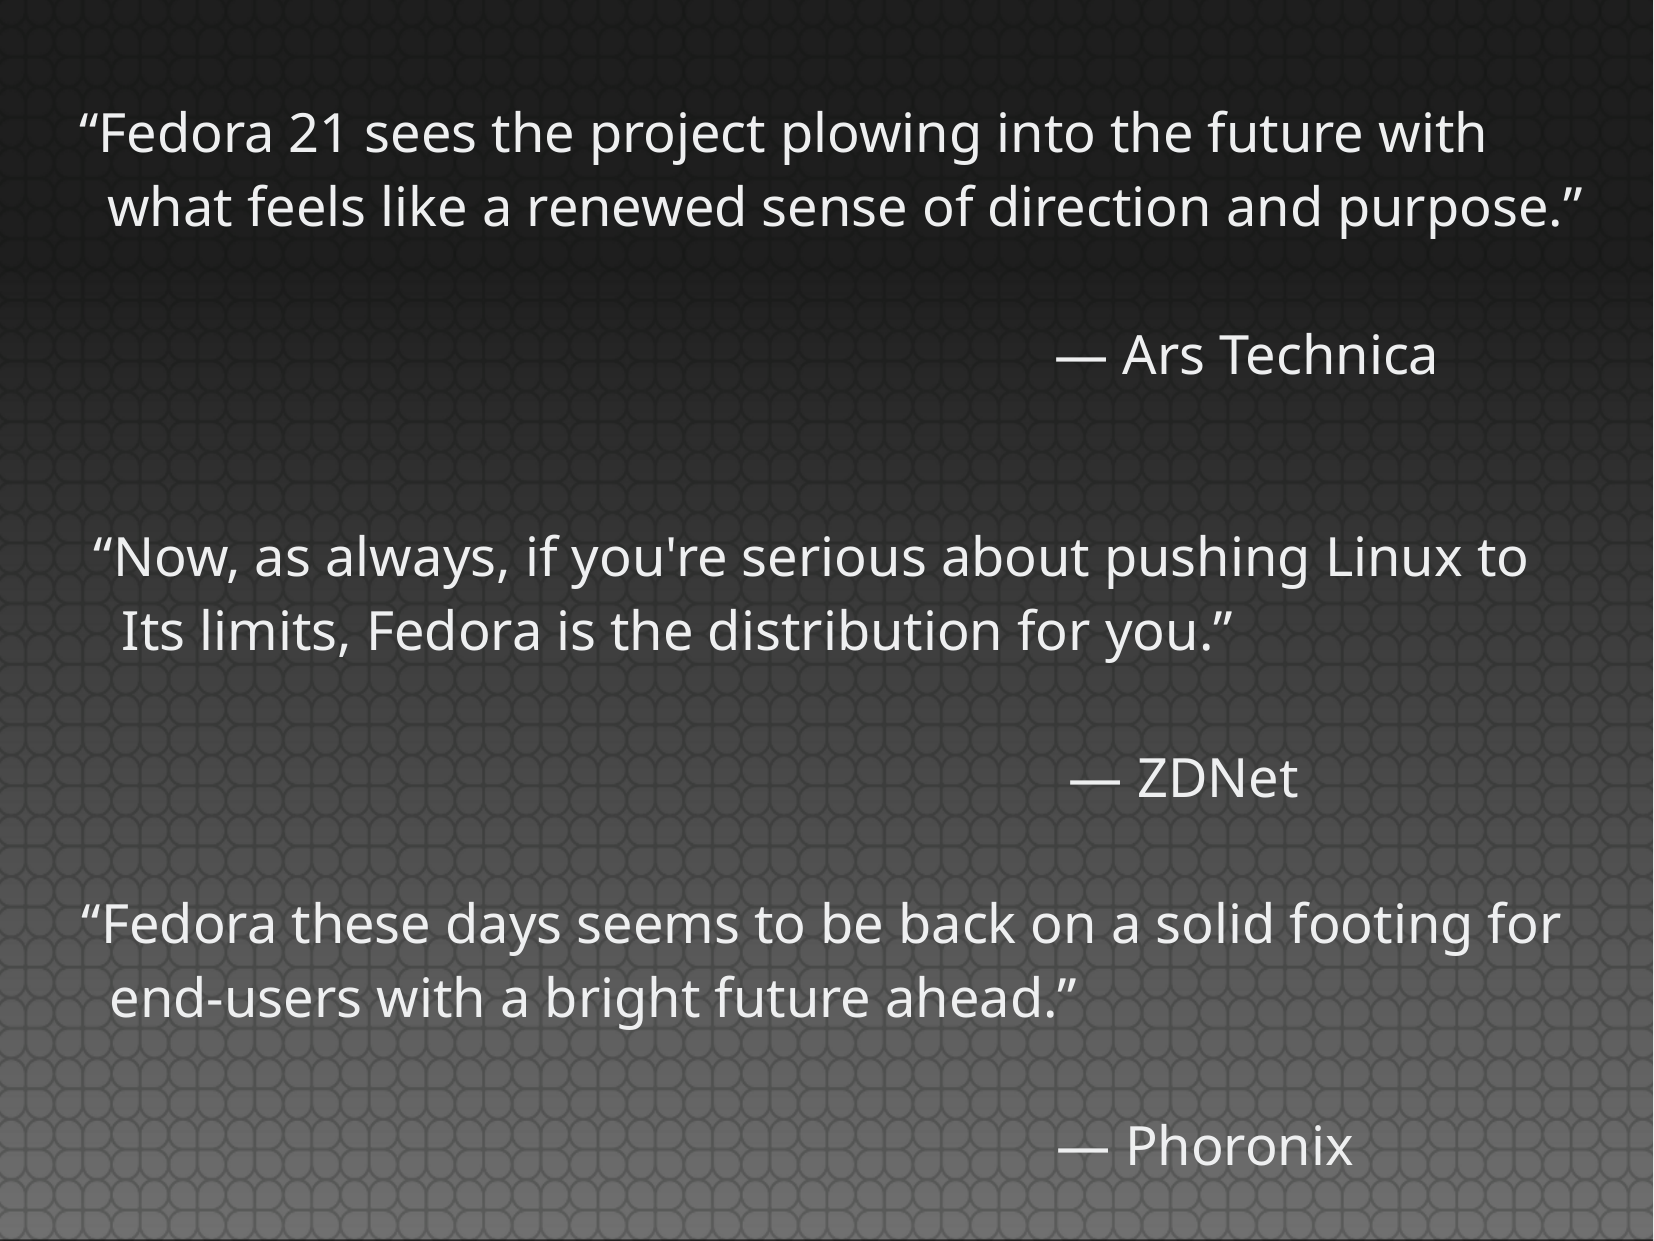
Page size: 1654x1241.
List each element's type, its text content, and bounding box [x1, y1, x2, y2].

text_box “Now, as always, if you're serious about pushing Linux to Its limits, Fedora is the distribution for you.” — ZDNet [78, 510, 1614, 871]
picture [0, 0, 1654, 1241]
text_box “Fedora 21 sees the project plowing into the future with what feels like a renewed sense of direction and purpose.” — Ars Technica [64, 86, 1600, 447]
text_box “Fedora these days seems to be back on a solid footing for end-users with a bright future ahead.” — Phoronix [67, 878, 1602, 1239]
